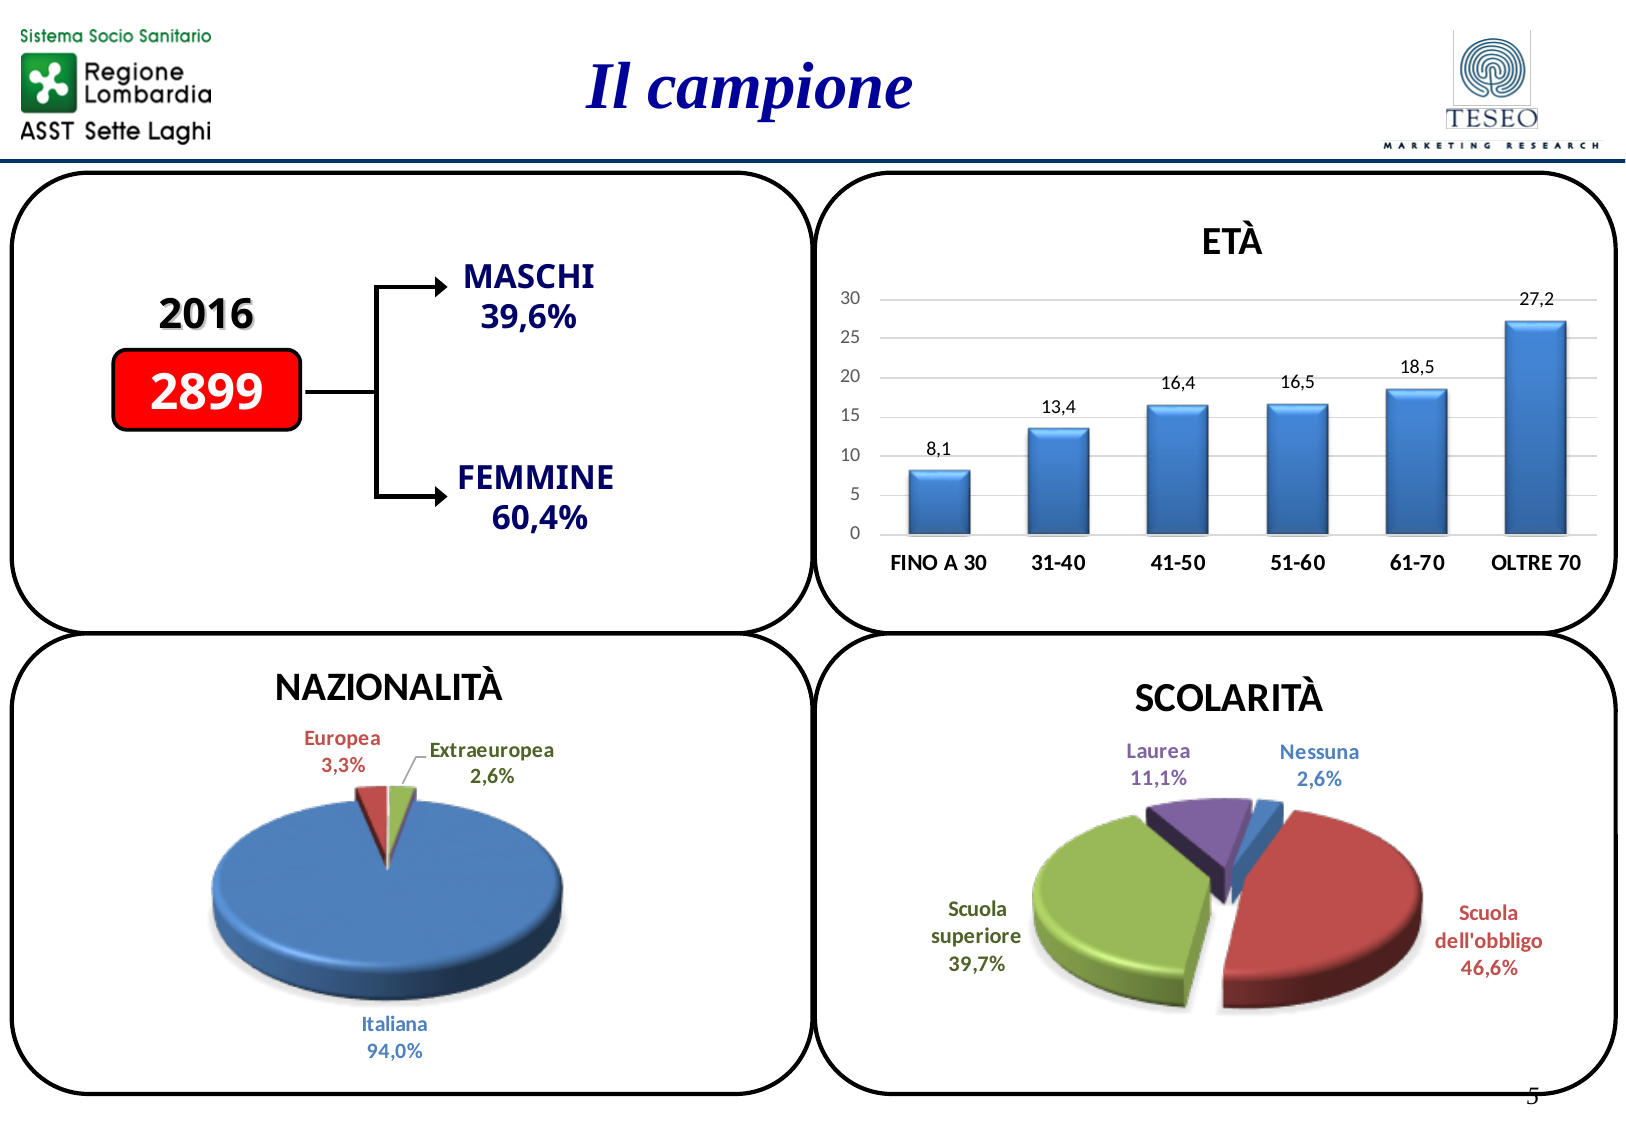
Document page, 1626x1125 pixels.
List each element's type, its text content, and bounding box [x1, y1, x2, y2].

picture [1596, 211, 1626, 613]
text_box Il campione [134, 18, 1367, 144]
picture [14, 645, 764, 1071]
text_box FEMMINE 60,4% [456, 456, 624, 537]
picture [1381, 30, 1604, 149]
text_box 2016 [143, 278, 270, 345]
picture [21, 26, 211, 148]
text_box 2899 [113, 349, 301, 430]
picture [812, 573, 835, 613]
picture [817, 211, 1613, 613]
text_box MASCHI 39,6% [462, 255, 595, 336]
picture [812, 211, 822, 233]
picture [847, 654, 1612, 1089]
